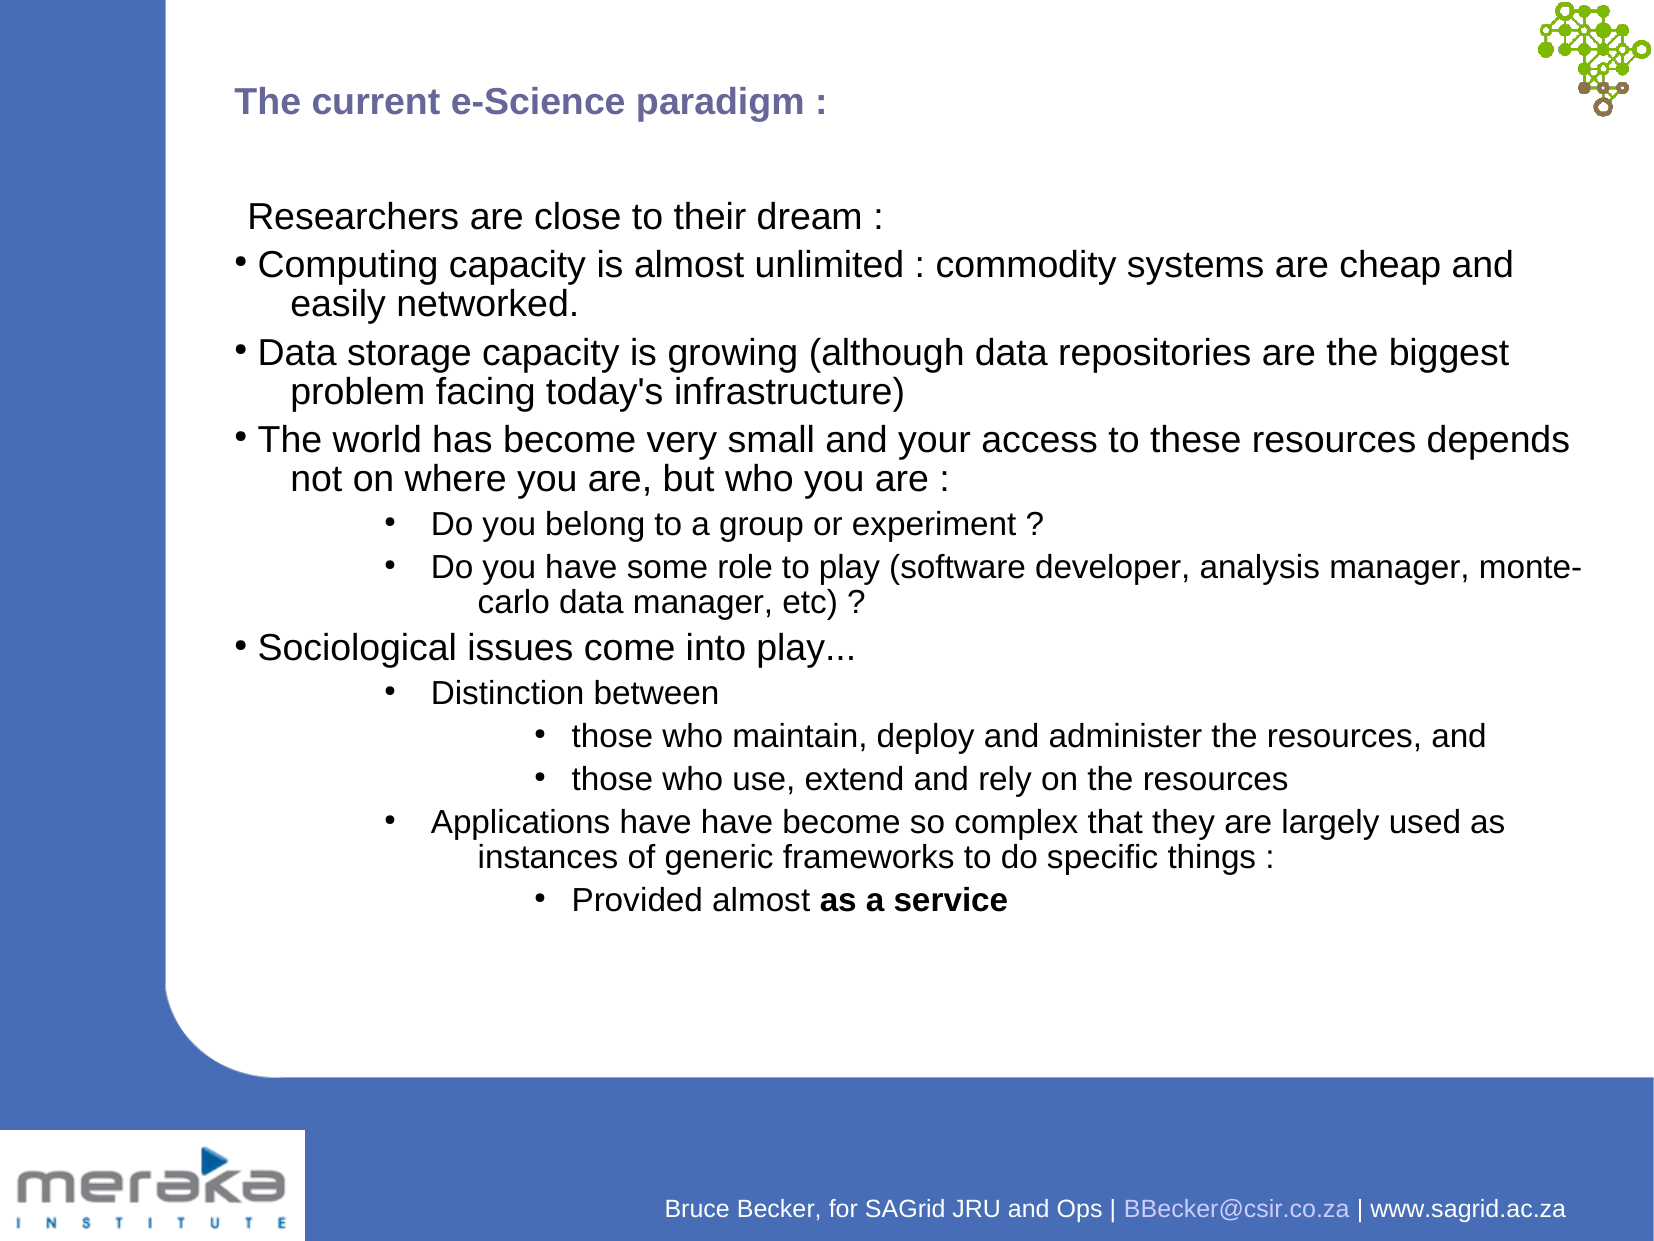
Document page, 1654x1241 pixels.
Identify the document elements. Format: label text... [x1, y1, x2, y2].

picture [0, 0, 1654, 1241]
list Researchers are close to their dream : Computing capacity is almost unlimited : commodity systems are cheap and easily networked. Data storage capacity is growing (although data repositories are the biggest problem facing today's infrastructure) The world has become very small and your access to these resources depends not on where you are, but who you are : Do you belong to a group or experiment ? Do you have some role to play (software developer, analysis manager, monte-carlo data manager, etc) ? Sociological issues come into play... Distinction between those who maintain, deploy and administer the resources, and those who use, extend and rely on the resources Applications have have become so complex that they are largely used as instances of generic frameworks to do specific things : Provided almost as a service [234, 192, 1594, 1012]
title The current e-Science paradigm : [234, 27, 1594, 179]
